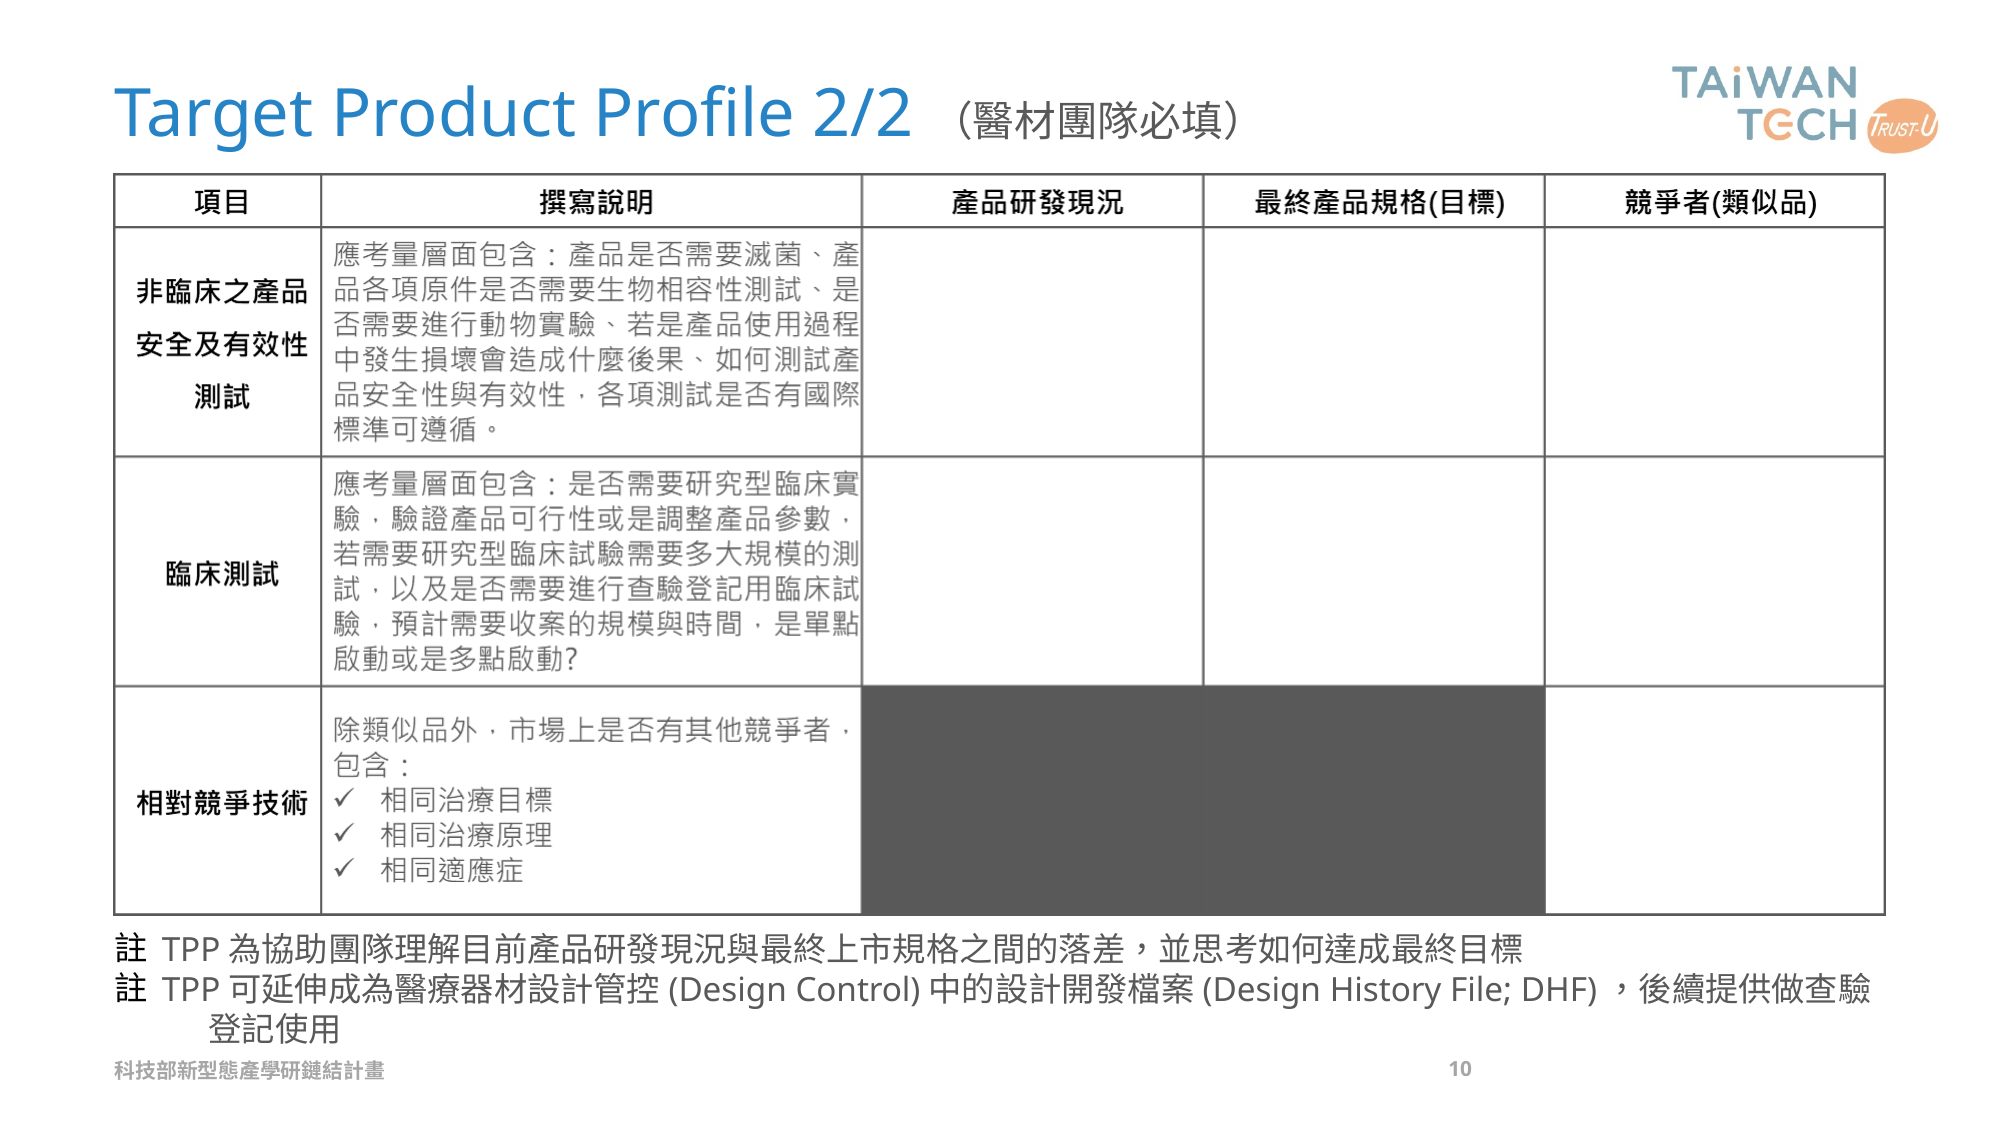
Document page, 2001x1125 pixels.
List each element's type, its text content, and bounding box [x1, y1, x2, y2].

title Target Product Profile 2/2（醫材團隊必填） [99, 45, 1900, 174]
text_box 科技部新型態產學研鏈結計畫 [99, 1057, 567, 1101]
text_box TPP為協助團隊理解目前產品研發現況與最終上市規格之間的落差，並思考如何達成最終目標 TPP可延伸成為醫療器材設計管控(Design Control)中的設計開發檔案(Design History File; DHF)，後續提供做查驗登記使用 [99, 920, 1900, 1057]
picture [113, 173, 1886, 917]
text_box [1433, 1057, 1900, 1101]
